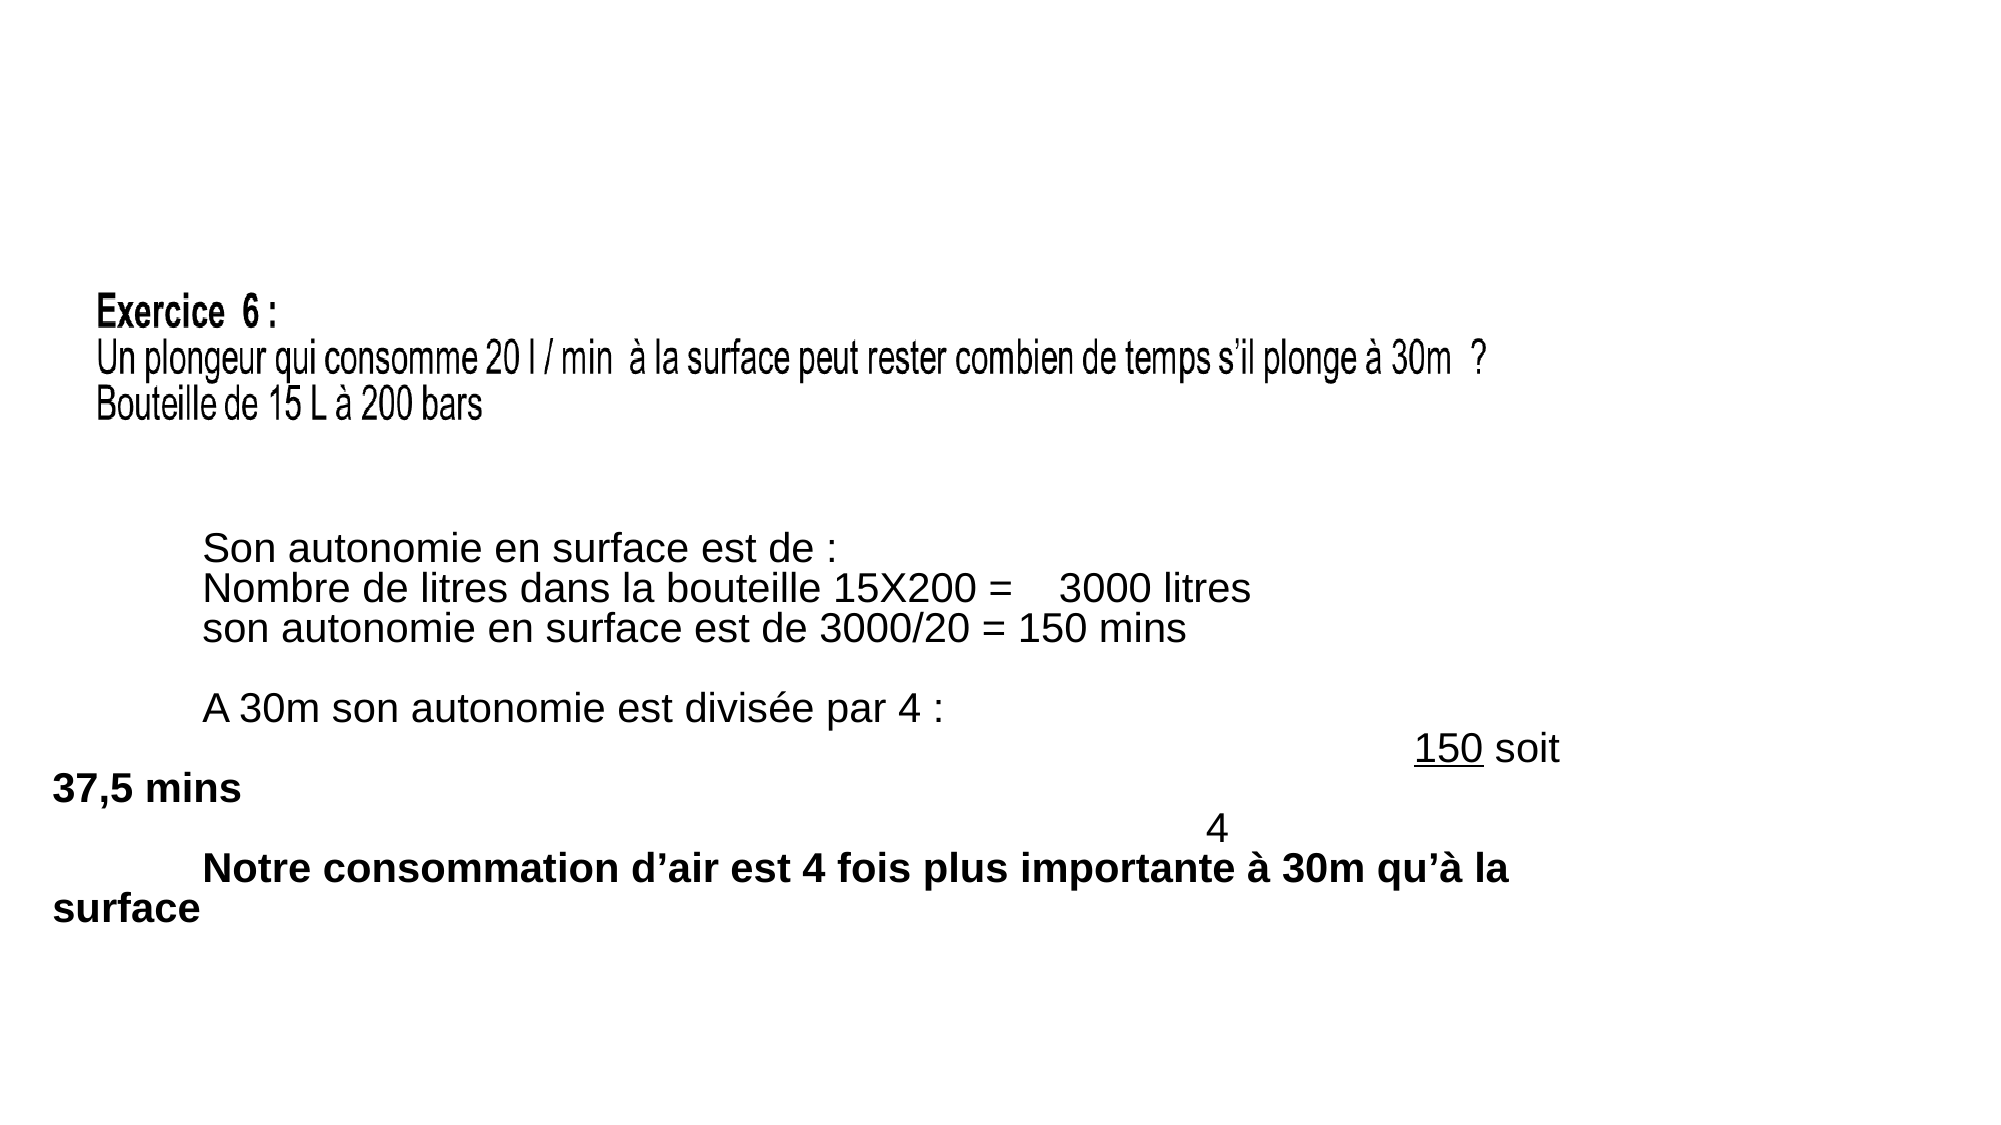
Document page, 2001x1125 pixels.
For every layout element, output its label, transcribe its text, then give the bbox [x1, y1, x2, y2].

picture [76, 204, 1609, 528]
text_box Son autonomie en surface est de : Nombre de litres dans la bouteille 15X200 = 3000 litres son autonomie en surface est de 3000/20 = 150 mins A 30m son autonomie est divisée par 4 : 150 soit 37,5 mins 4 Notre consommation d’air est 4 fois plus importante à 30m qu’à la surface [37, 388, 1627, 978]
